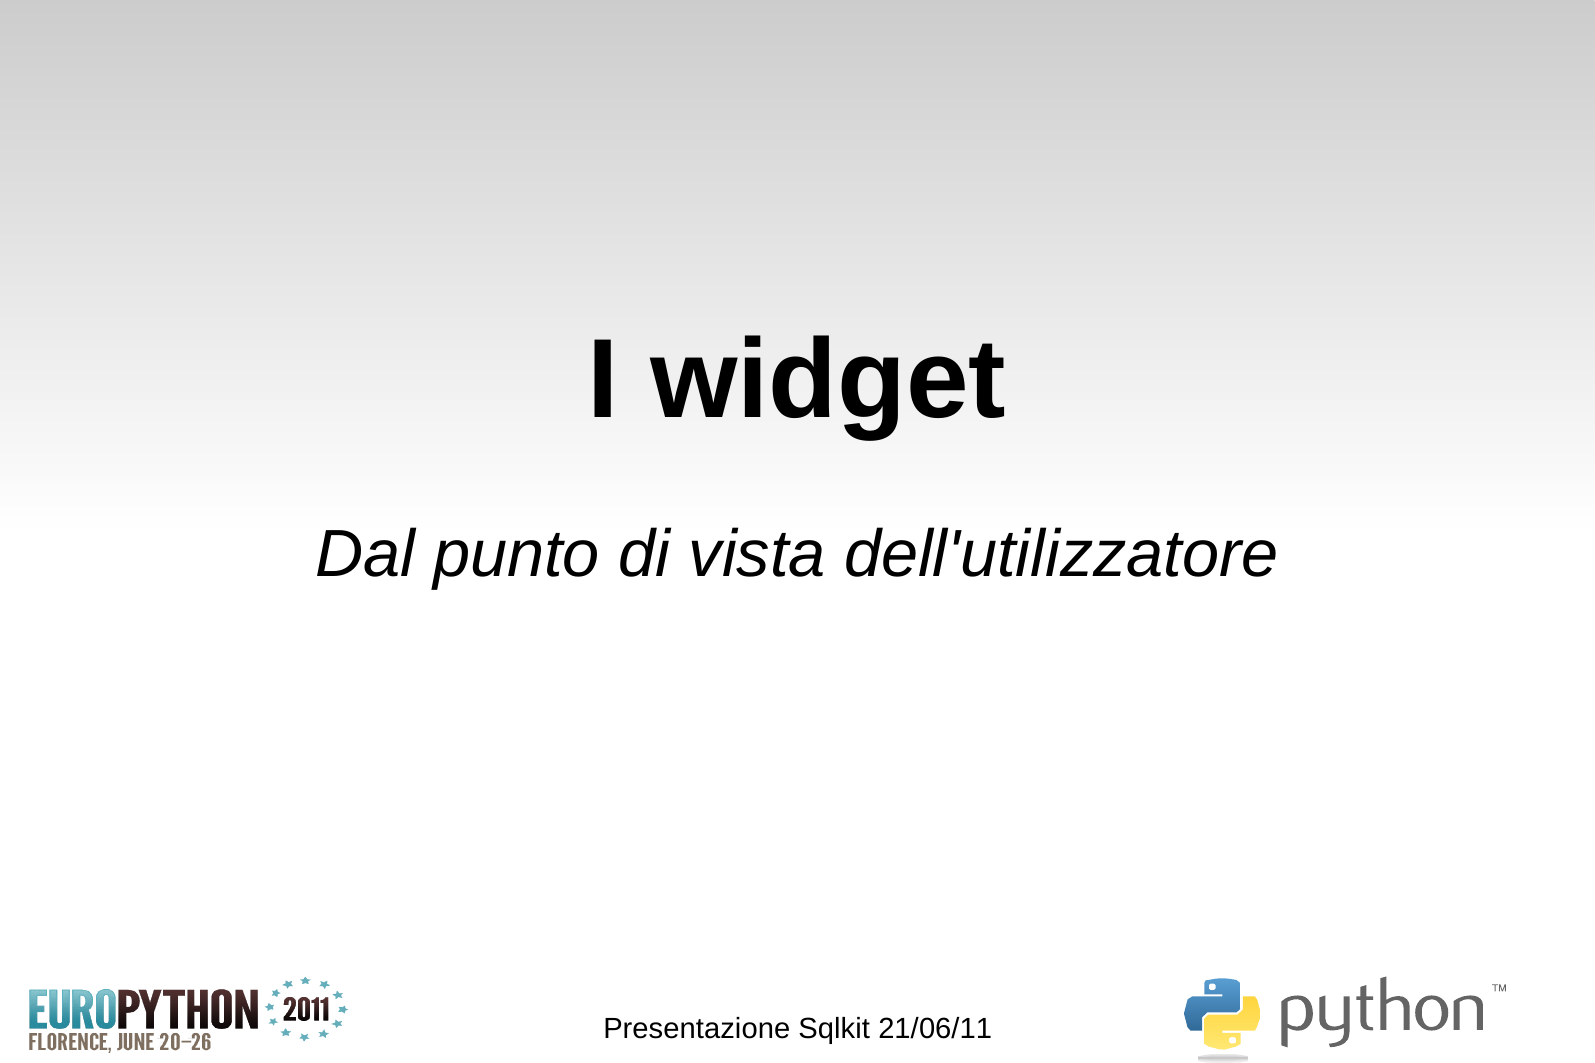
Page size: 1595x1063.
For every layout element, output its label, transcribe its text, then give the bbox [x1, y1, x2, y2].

picture [29, 974, 355, 1058]
subtitle I widget Dal punto di vista dell'utilizzatore [79, 49, 1515, 948]
